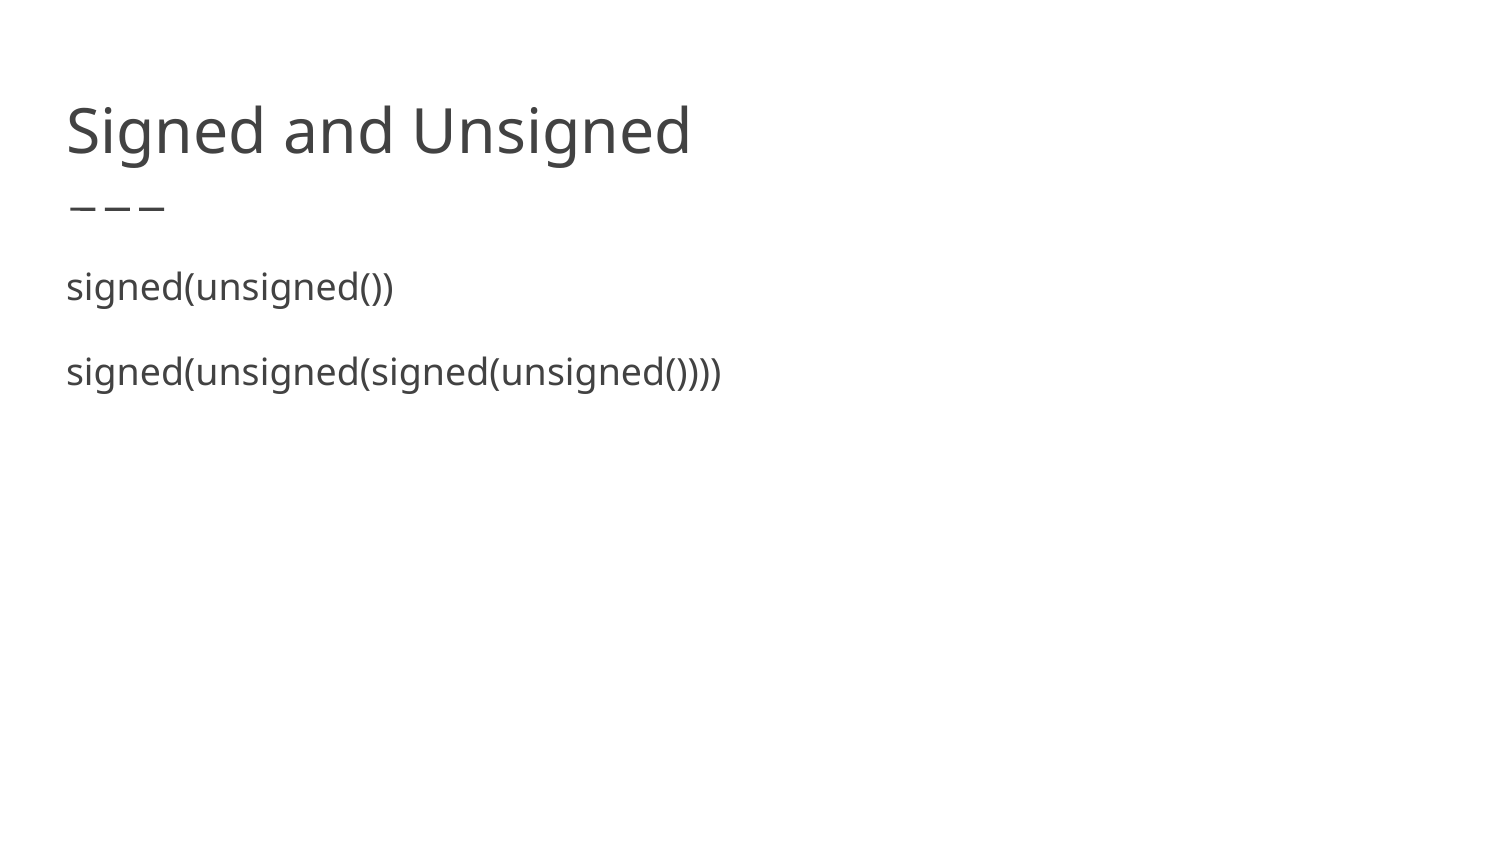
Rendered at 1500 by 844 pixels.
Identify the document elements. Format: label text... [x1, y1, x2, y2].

list signed(unsigned()) signed(unsigned(signed(unsigned()))) [51, 240, 1449, 750]
title Signed and Unsigned [51, 61, 1449, 182]
